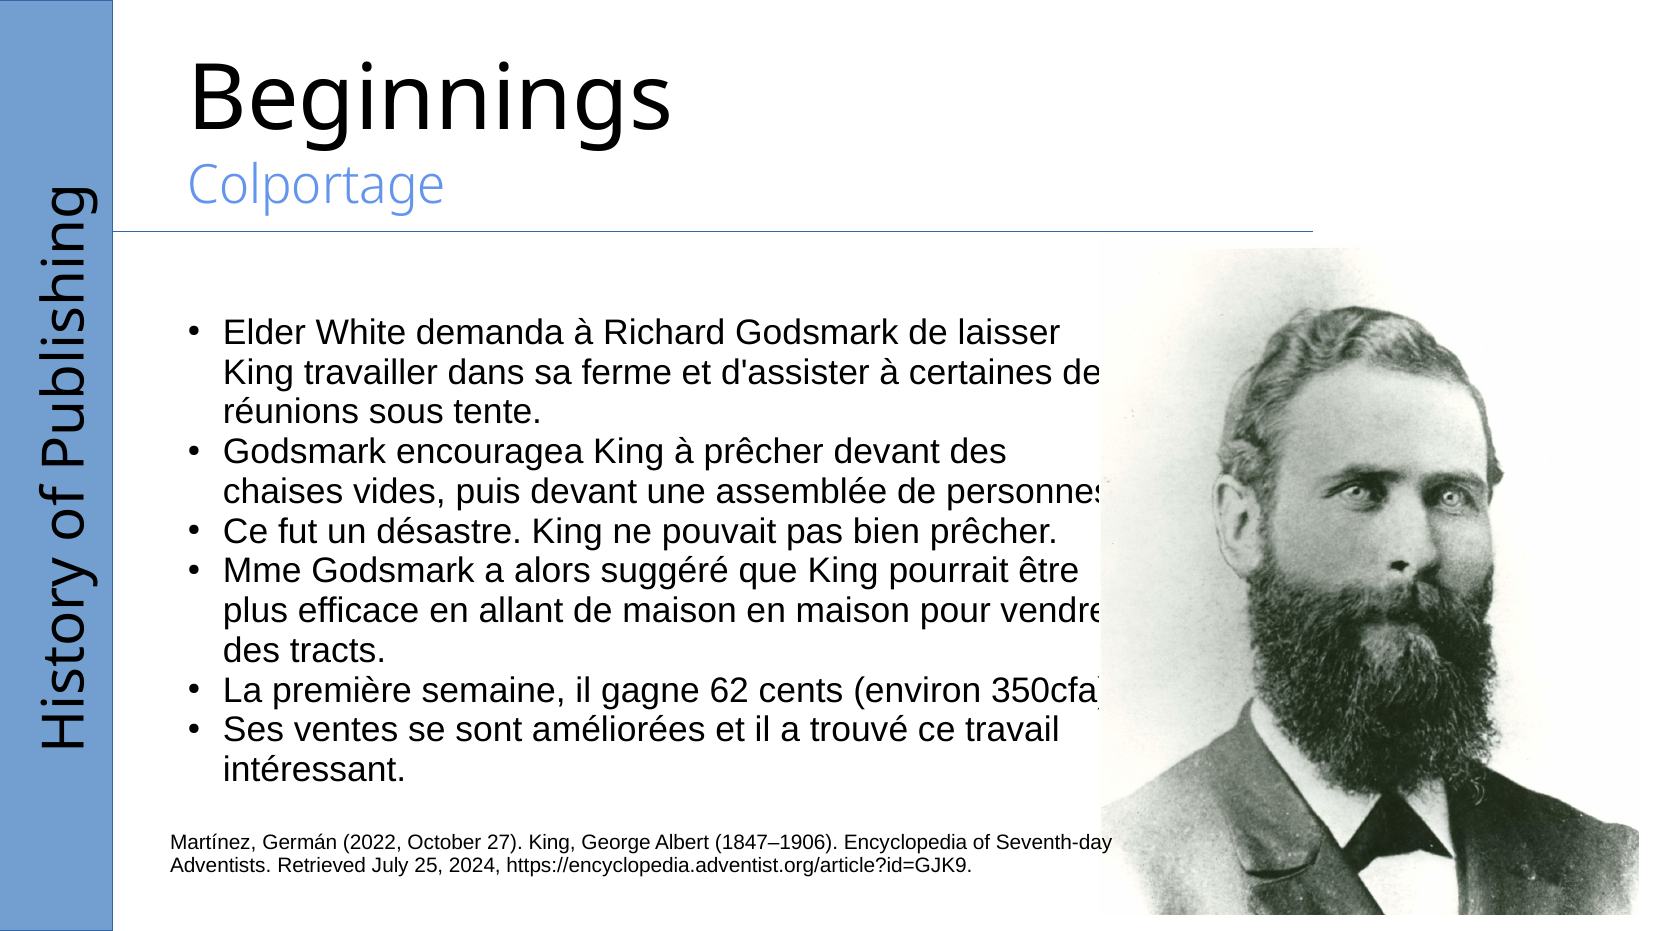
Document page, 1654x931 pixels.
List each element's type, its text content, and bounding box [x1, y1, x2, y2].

text_box Martínez, Germán (2022, October 27). King, George Albert (1847–1906). Encyclopedia of Seventh-day Adventists. Retrieved July 25, 2024, https://encyclopedia.adventist.org/article?id=GJK9. [155, 822, 1163, 931]
picture [1099, 238, 1639, 915]
title Colportage [187, 125, 1571, 239]
title Beginnings [187, 33, 1571, 125]
text_box History of Publishing [13, 37, 105, 901]
text_box [0, 0, 113, 931]
subtitle Elder White demanda à Richard Godsmark de laisser King travailler dans sa ferme et d'assister à certaines des réunions sous tente. Godsmark encouragea King à prêcher devant des chaises vides, puis devant une assemblée de personnes. Ce fut un désastre. King ne pouvait pas bien prêcher. Mme Godsmark a alors suggéré que King pourrait être plus efficace en allant de maison en maison pour vendre des tracts. La première semaine, il gagne 62 cents (environ 350cfa) Ses ventes se sont améliorées et il a trouvé ce travail intéressant. [187, 312, 1099, 822]
